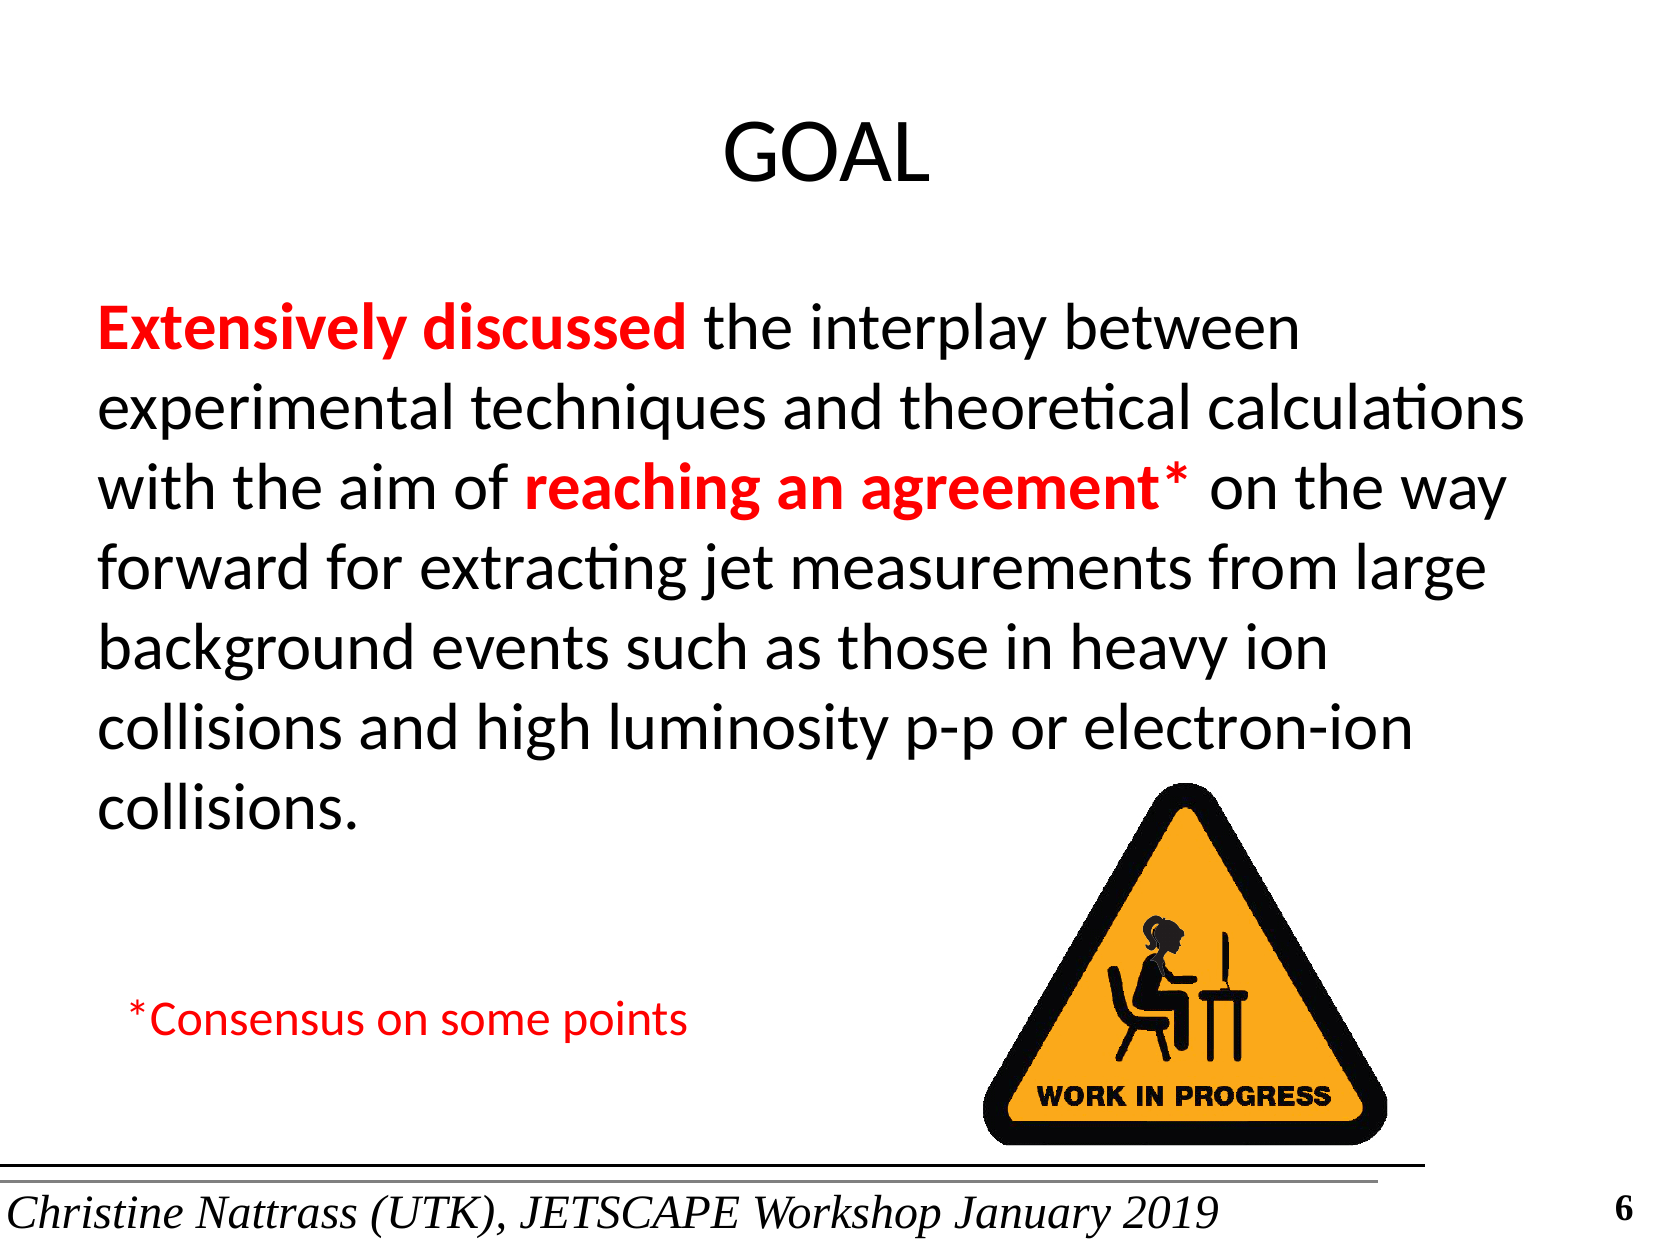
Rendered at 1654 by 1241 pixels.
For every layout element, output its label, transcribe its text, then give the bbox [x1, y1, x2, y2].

text_box *Consensus on some points [110, 978, 827, 1054]
list Extensively discussed the interplay between experimental techniques and theoretical calculations with the aim of reaching an agreement* on the way forward for extracting jet measurements from large background events such as those in heavy ion collisions and high luminosity p-p or electron-ion collisions. [82, 275, 1571, 1094]
title GOAL [707, 41, 947, 248]
picture [982, 782, 1388, 1146]
